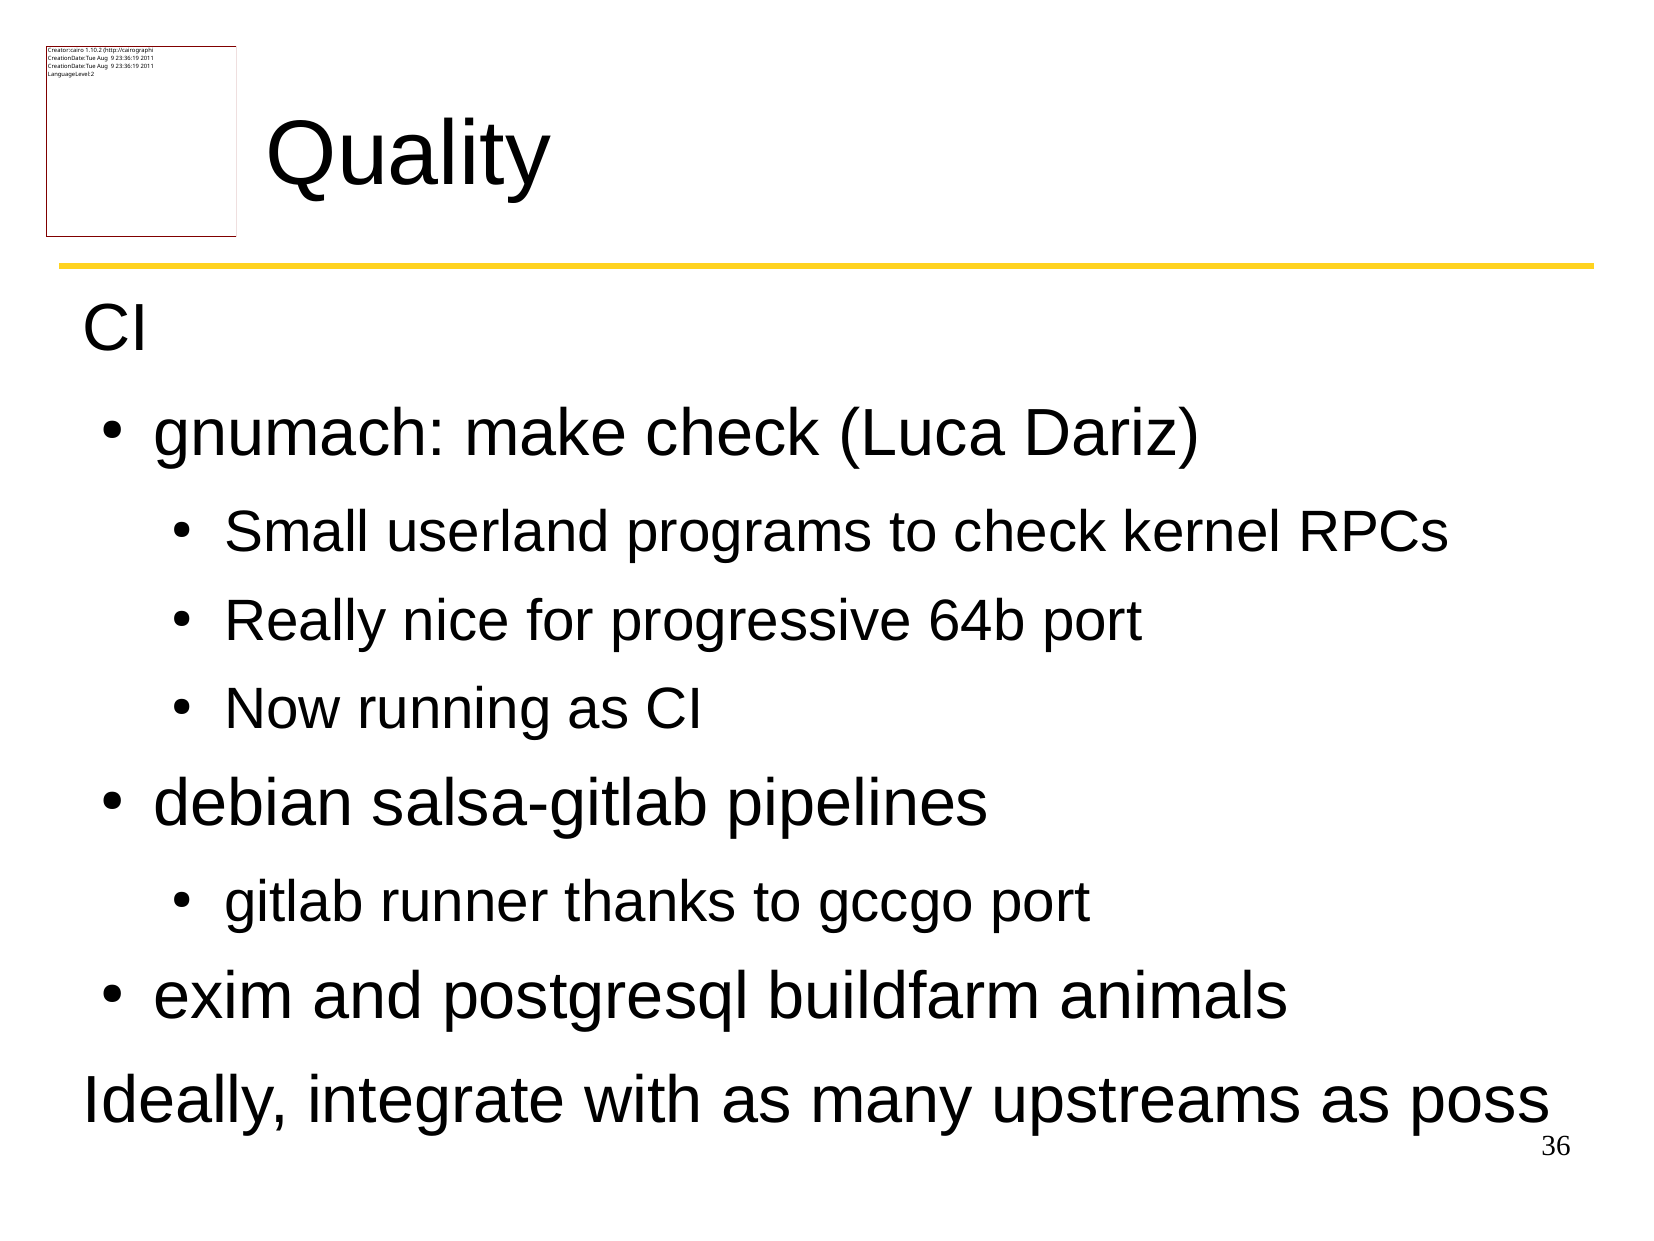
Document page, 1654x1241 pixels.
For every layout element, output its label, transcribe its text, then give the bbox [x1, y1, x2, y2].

title Quality [265, 49, 1571, 257]
list CI gnumach: make check (Luca Dariz) Small userland programs to check kernel RPCs Really nice for progressive 64b port Now running as CI debian salsa-gitlab pipelines gitlab runner thanks to gccgo port exim and postgresql buildfarm animals Ideally, integrate with as many upstreams as poss [82, 290, 1571, 1152]
